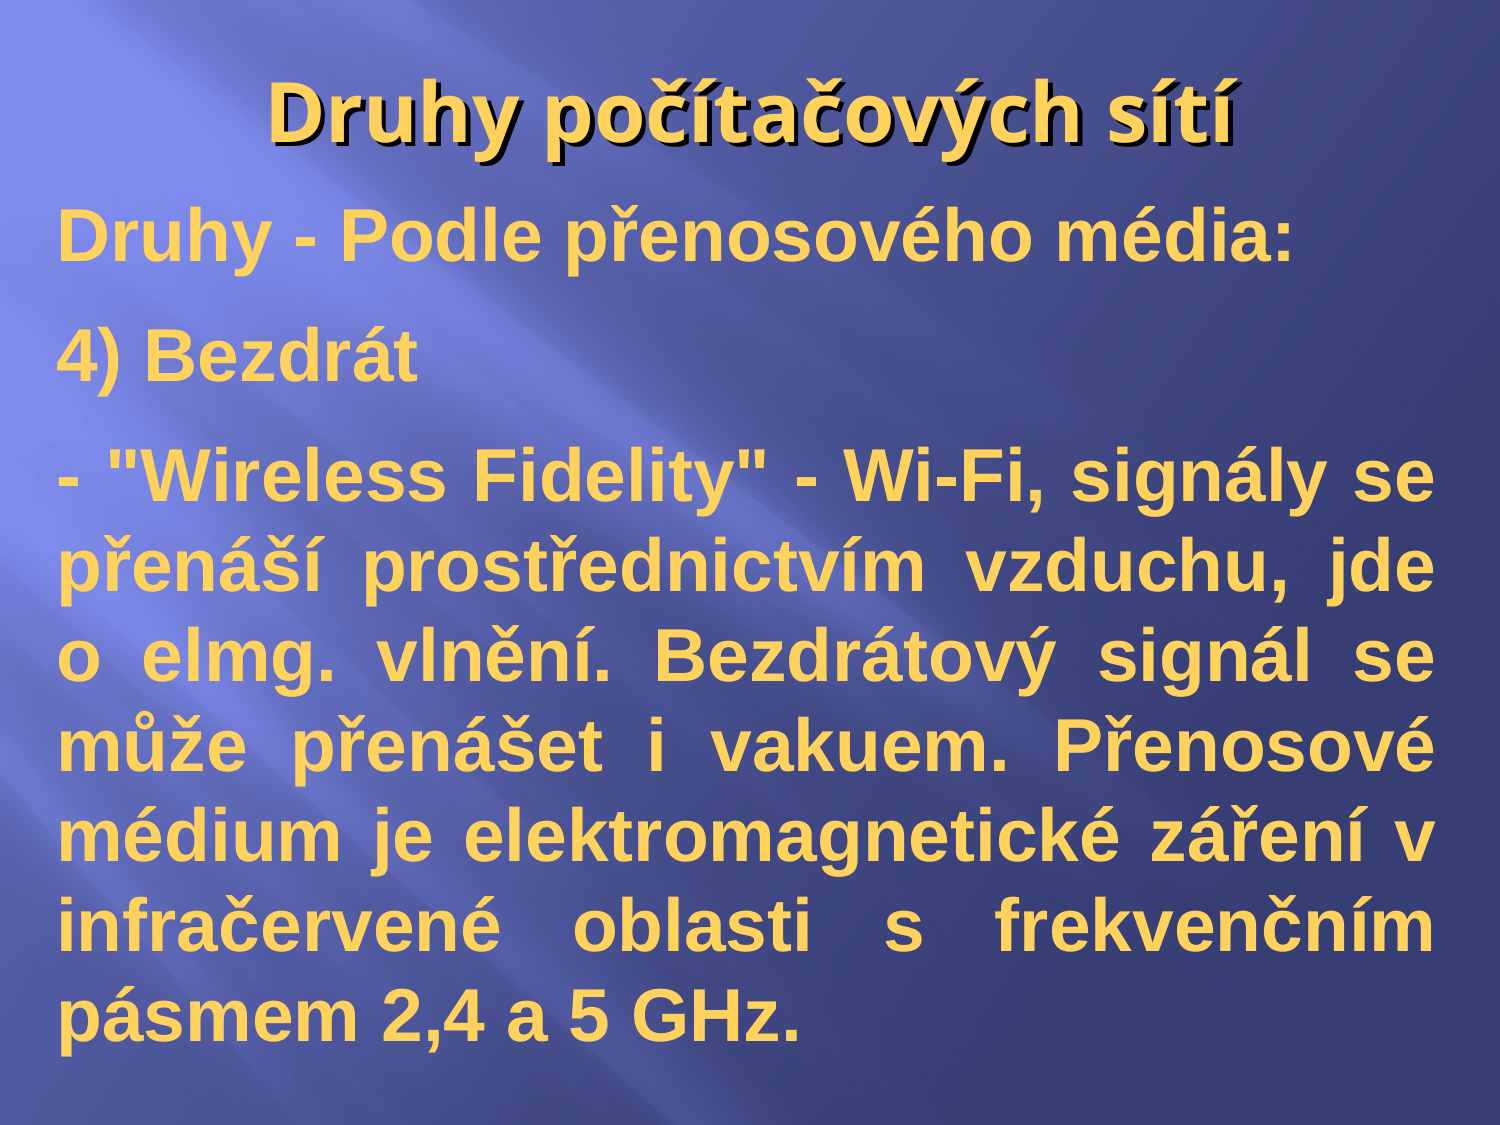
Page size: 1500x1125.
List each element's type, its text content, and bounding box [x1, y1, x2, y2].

text_box Druhy - Podle přenosového média: 4) Bezdrát - "Wireless Fidelity" - Wi-Fi, signály se přenáší prostřednictvím vzduchu, jde o elmg. vlnění. Bezdrátový signál se může přenášet i vakuem. Přenosové médium je elektromagnetické záření v infračervené oblasti s frekvenčním pásmem 2,4 a 5 GHz. [41, 172, 1459, 1071]
title Druhy počítačových sítí [64, 45, 1436, 172]
